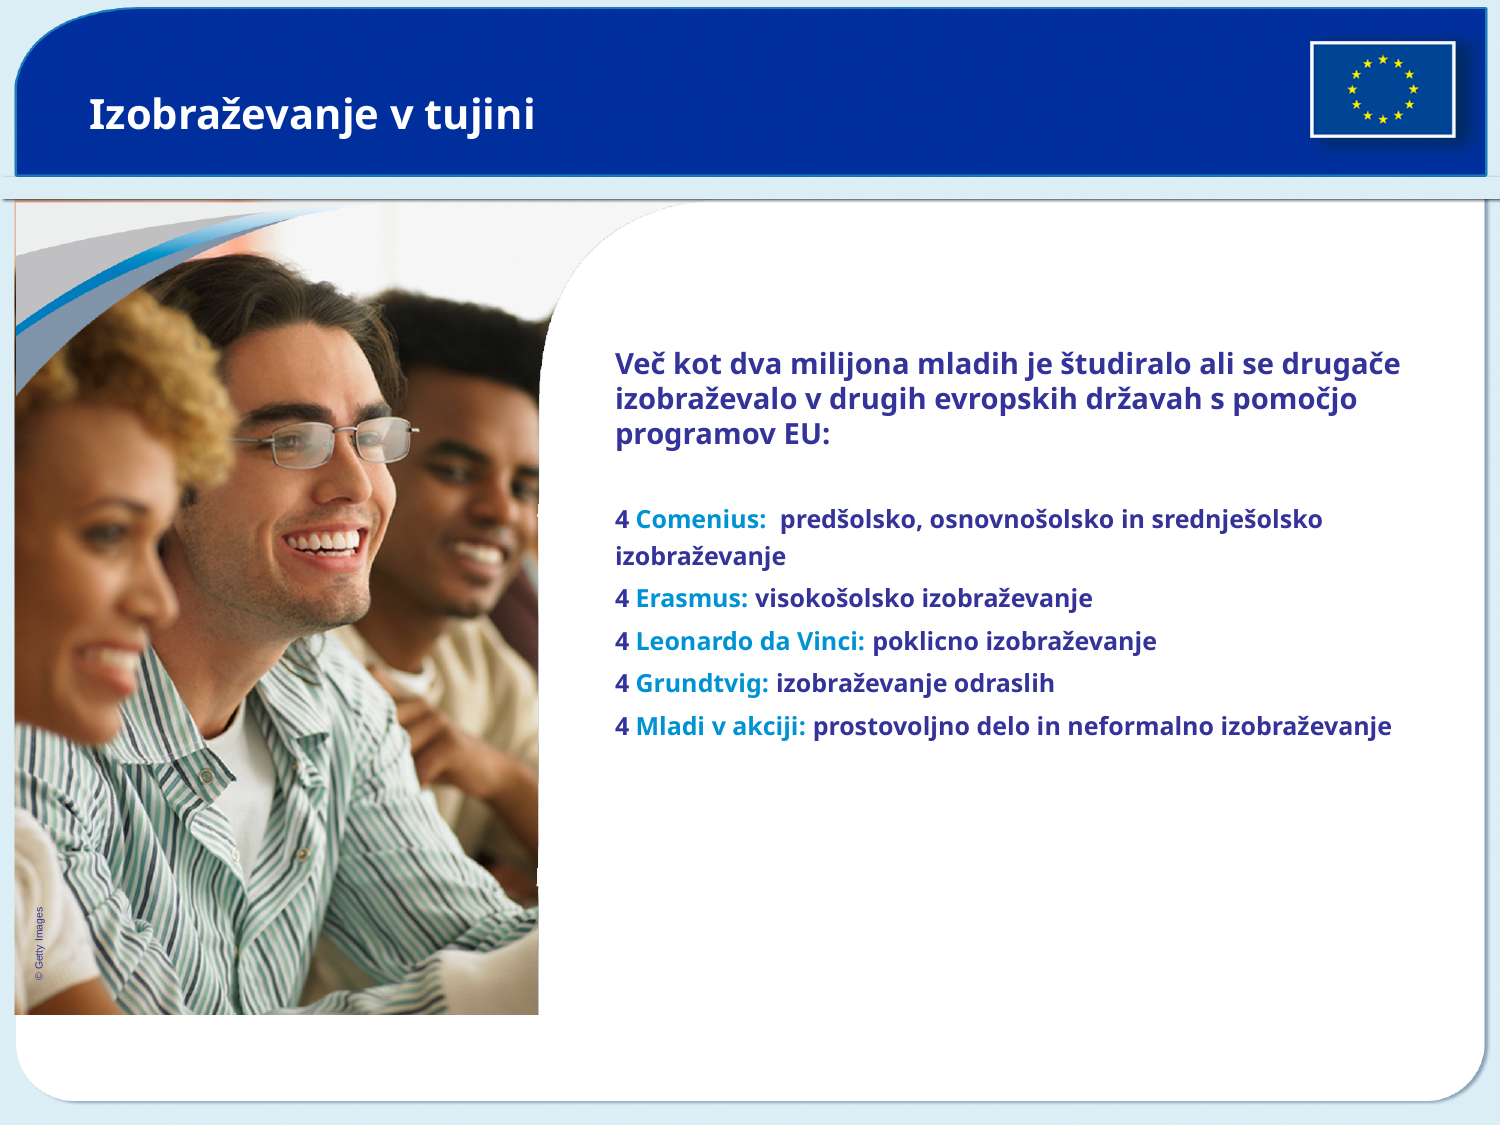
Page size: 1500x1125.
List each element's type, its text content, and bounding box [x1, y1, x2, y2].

picture [0, 0, 1500, 1125]
subtitle Več kot dva milijona mladih je študiralo ali se drugače izobraževalo v drugih evropskih državah s pomočjo programov EU: 4 Comenius: predšolsko, osnovnošolsko in srednješolsko izobraževanje 4 Erasmus: visokošolsko izobraževanje 4 Leonardo da Vinci: poklicno izobraževanje 4 Grundtvig: izobraževanje odraslih 4 Mladi v akciji: prostovoljno delo in neformalno izobraževanje [600, 337, 1450, 528]
text_box © Getty Images [24, 893, 53, 1081]
text_box Izobraževanje v tujini [75, 19, 1294, 207]
